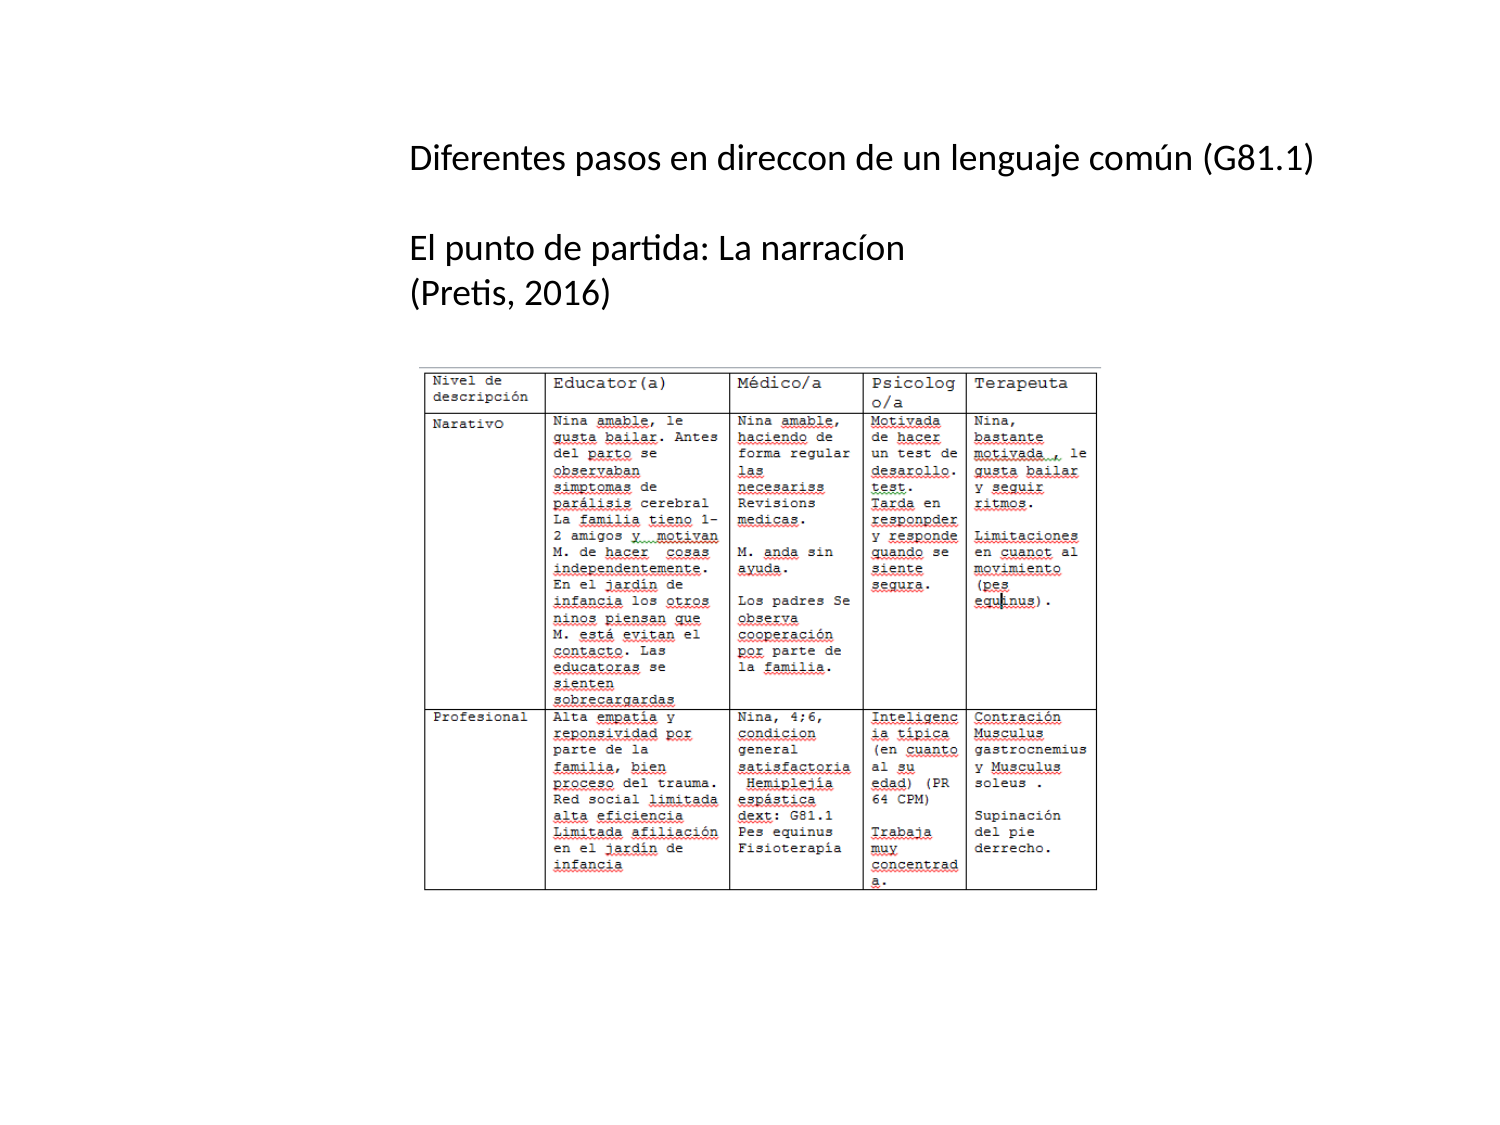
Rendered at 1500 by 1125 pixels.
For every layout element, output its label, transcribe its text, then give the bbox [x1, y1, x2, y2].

picture [419, 367, 1102, 897]
text_box Diferentes pasos en direccon de un lenguaje común (G81.1) El punto de partida: La narracíon (Pretis, 2016) [394, 124, 1342, 322]
